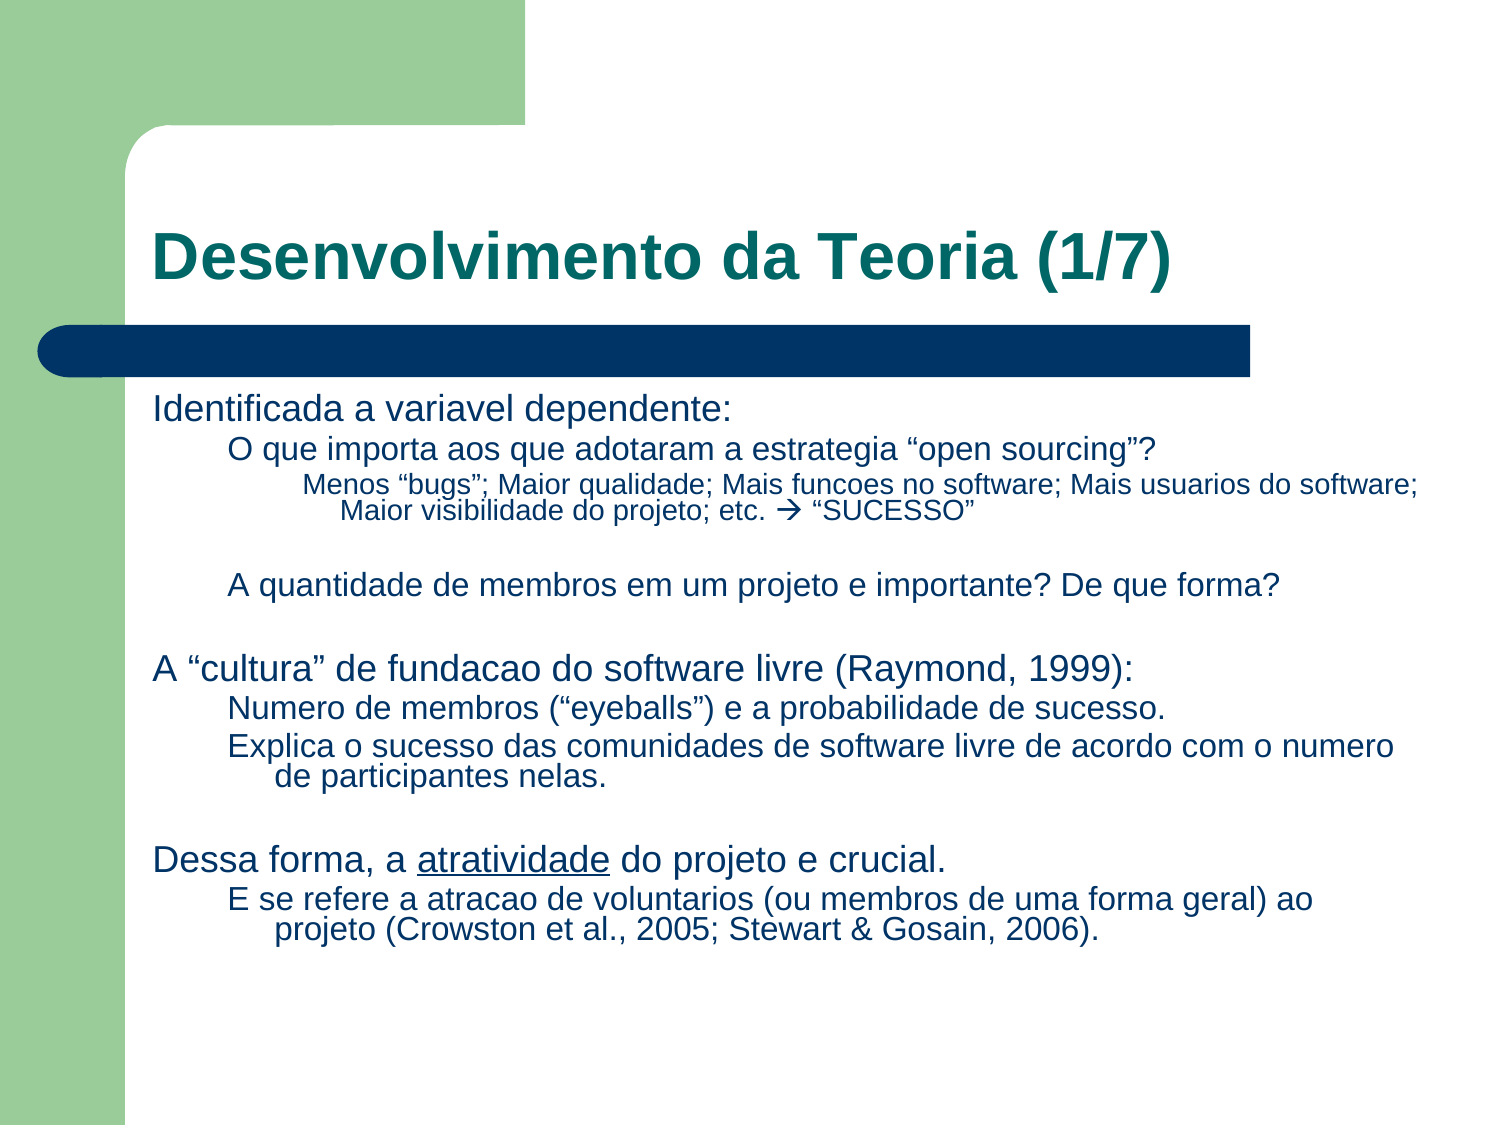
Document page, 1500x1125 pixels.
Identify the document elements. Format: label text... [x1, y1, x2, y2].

list Identificada a variavel dependente: O que importa aos que adotaram a estrategia “open sourcing”? Menos “bugs”; Maior qualidade; Mais funcoes no software; Mais usuarios do software; Maior visibilidade do projeto; etc.  “SUCESSO” A quantidade de membros em um projeto e importante? De que forma? A “cultura” de fundacao do software livre (Raymond, 1999): Numero de membros (“eyeballs”) e a probabilidade de sucesso. Explica o sucesso das comunidades de software livre de acordo com o numero de participantes nelas. Dessa forma, a atratividade do projeto e crucial. E se refere a atracao de voluntarios (ou membros de uma forma geral) ao projeto (Crowston et al., 2005; Stewart & Gosain, 2006). [137, 387, 1438, 1015]
title Desenvolvimento da Teoria (1/7) [136, 136, 1414, 301]
